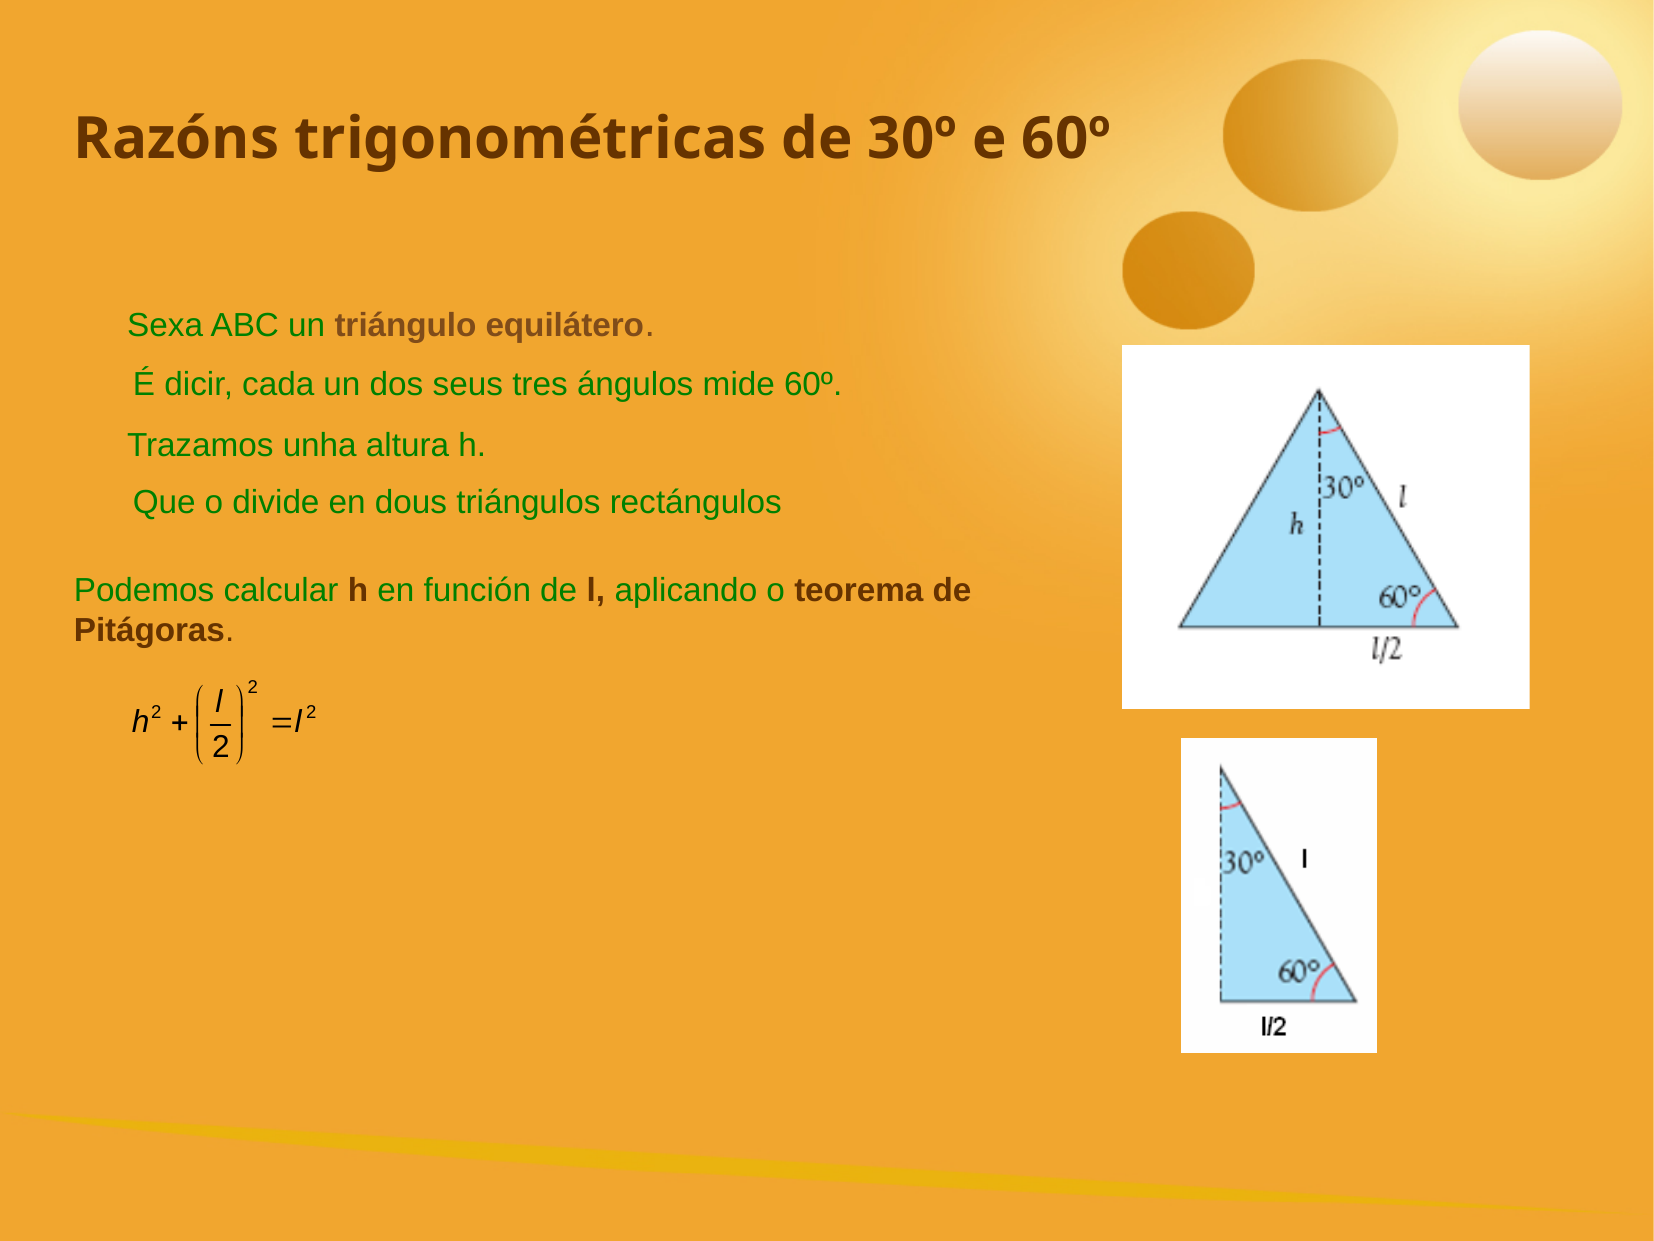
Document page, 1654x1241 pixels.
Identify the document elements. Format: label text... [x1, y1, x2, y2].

text_box Que o divide en dous triángulos rectángulos [118, 472, 886, 528]
picture [0, 0, 1654, 1241]
text_box É dicir, cada un dos seus tres ángulos mide 60º. [118, 354, 875, 410]
text_box Razóns trigonométricas de 30º e 60º [59, 88, 1388, 185]
text_box Trazamos unha altura h. [112, 415, 763, 472]
text_box Podemos calcular h en función de l, aplicando o teorema de Pitágoras. [58, 560, 1123, 657]
text_box Sexa ABC un triángulo equilátero. [112, 290, 775, 352]
chart [127, 672, 324, 770]
